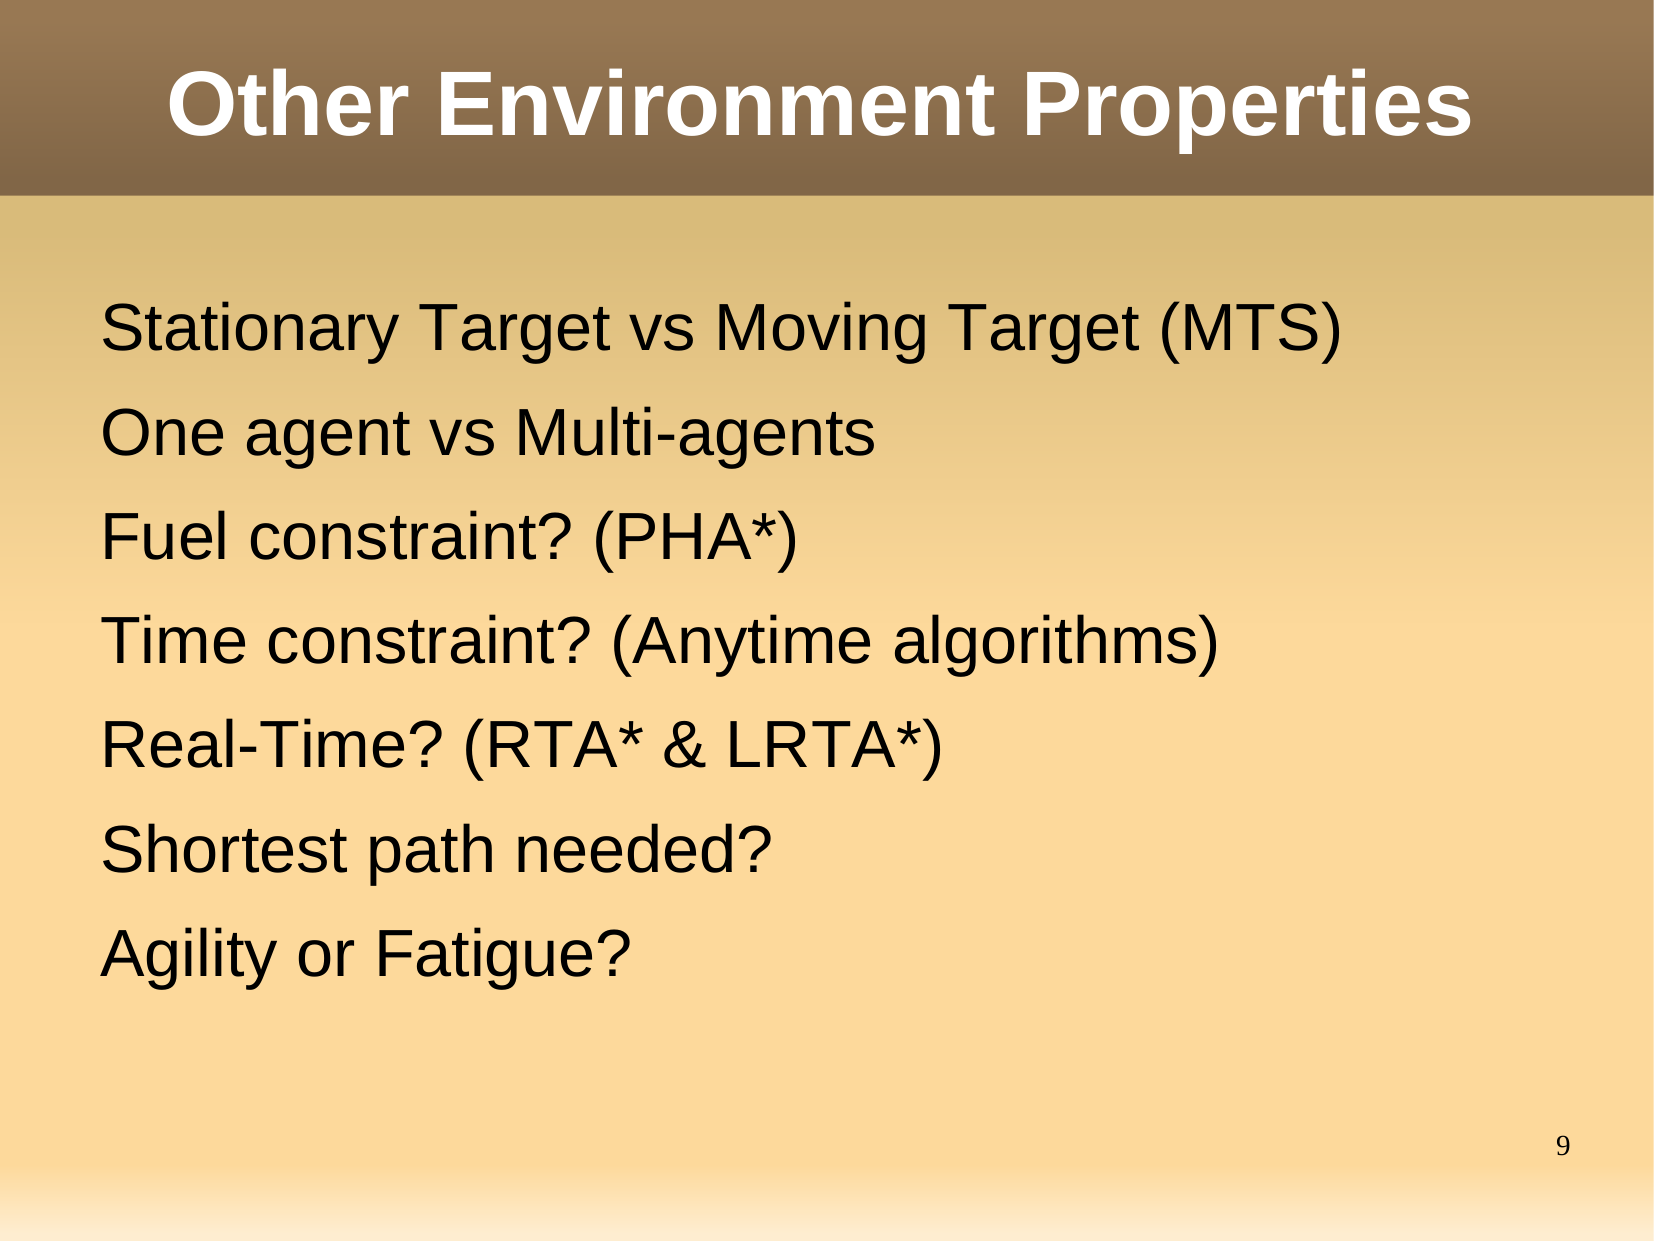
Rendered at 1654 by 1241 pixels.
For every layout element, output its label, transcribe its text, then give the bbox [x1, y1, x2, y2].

title Other Environment Properties [76, 7, 1565, 200]
list Stationary Target vs Moving Target (MTS) One agent vs Multi-agents Fuel constraint? (PHA*) Time constraint? (Anytime algorithms) Real-Time? (RTA* & LRTA*) Shortest path needed? Agility or Fatigue? [82, 290, 1571, 1094]
picture [0, 0, 1654, 1241]
